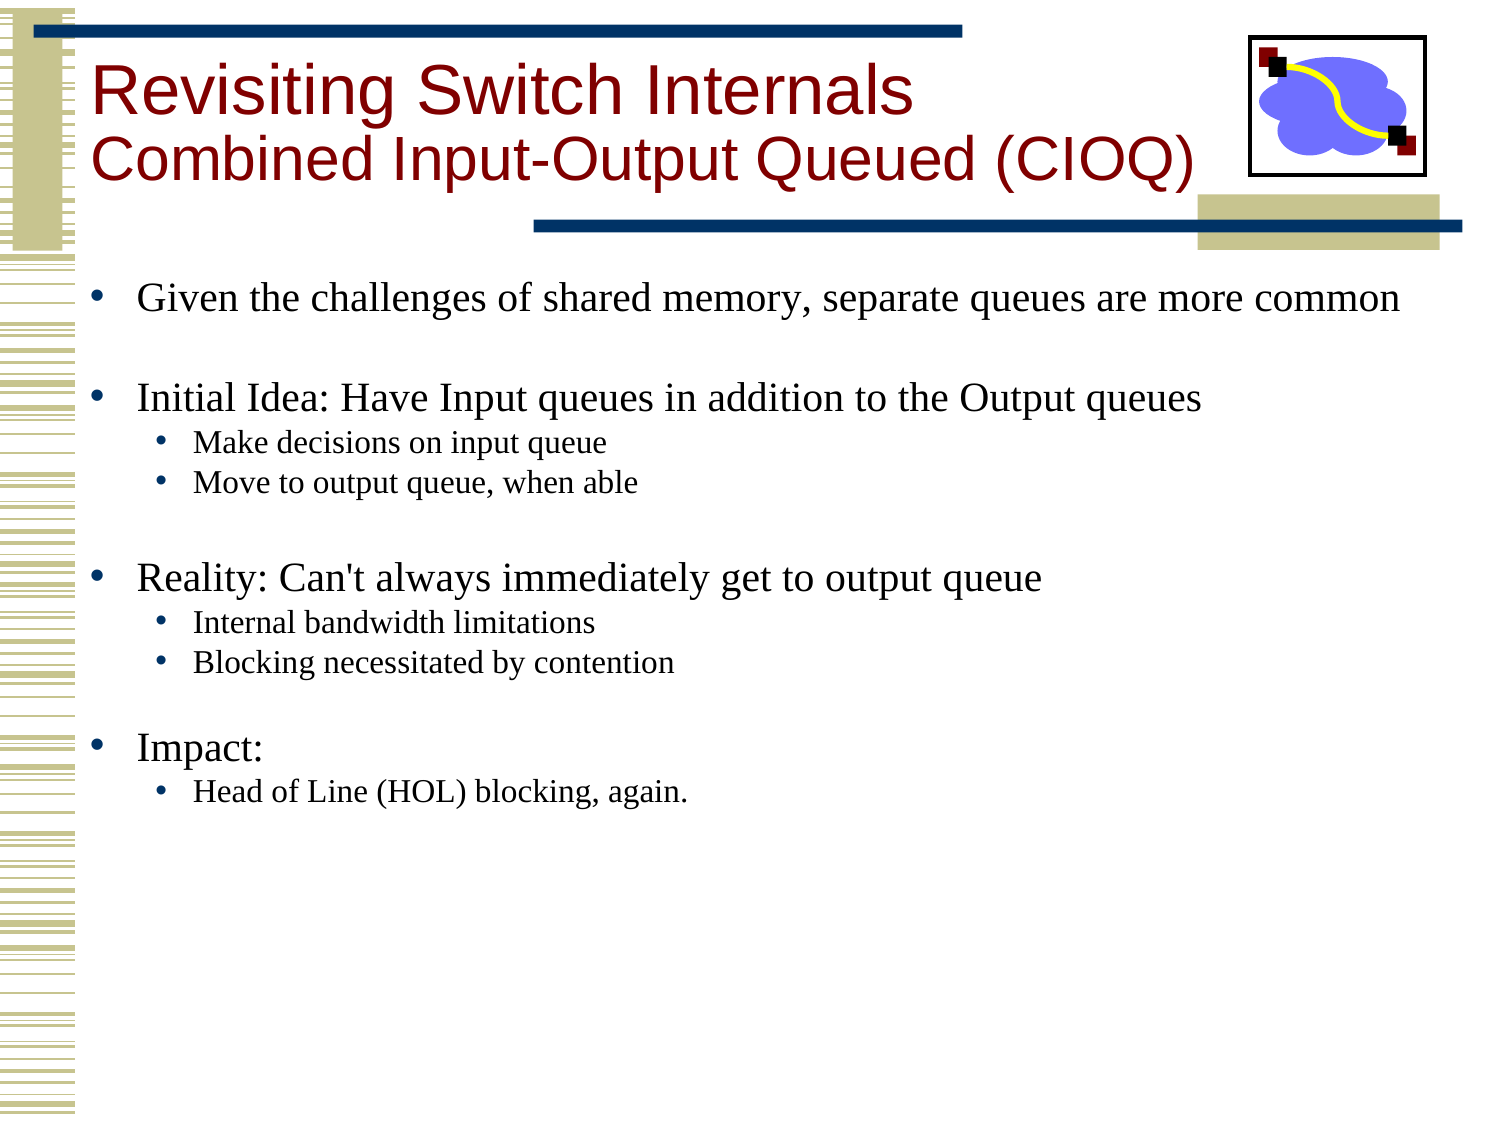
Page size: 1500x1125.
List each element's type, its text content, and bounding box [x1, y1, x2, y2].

text_box Given the challenges of shared memory, separate queues are more common Initial Idea: Have Input queues in addition to the Output queues Make decisions on input queue Move to output queue, when able Reality: Can't always immediately get to output queue Internal bandwidth limitations Blocking necessitated by contention Impact: Head of Line (HOL) blocking, again. [0, 262, 1500, 1067]
title Revisiting Switch Internals Combined Input-Output Queued (CIOQ) [75, 25, 1313, 226]
